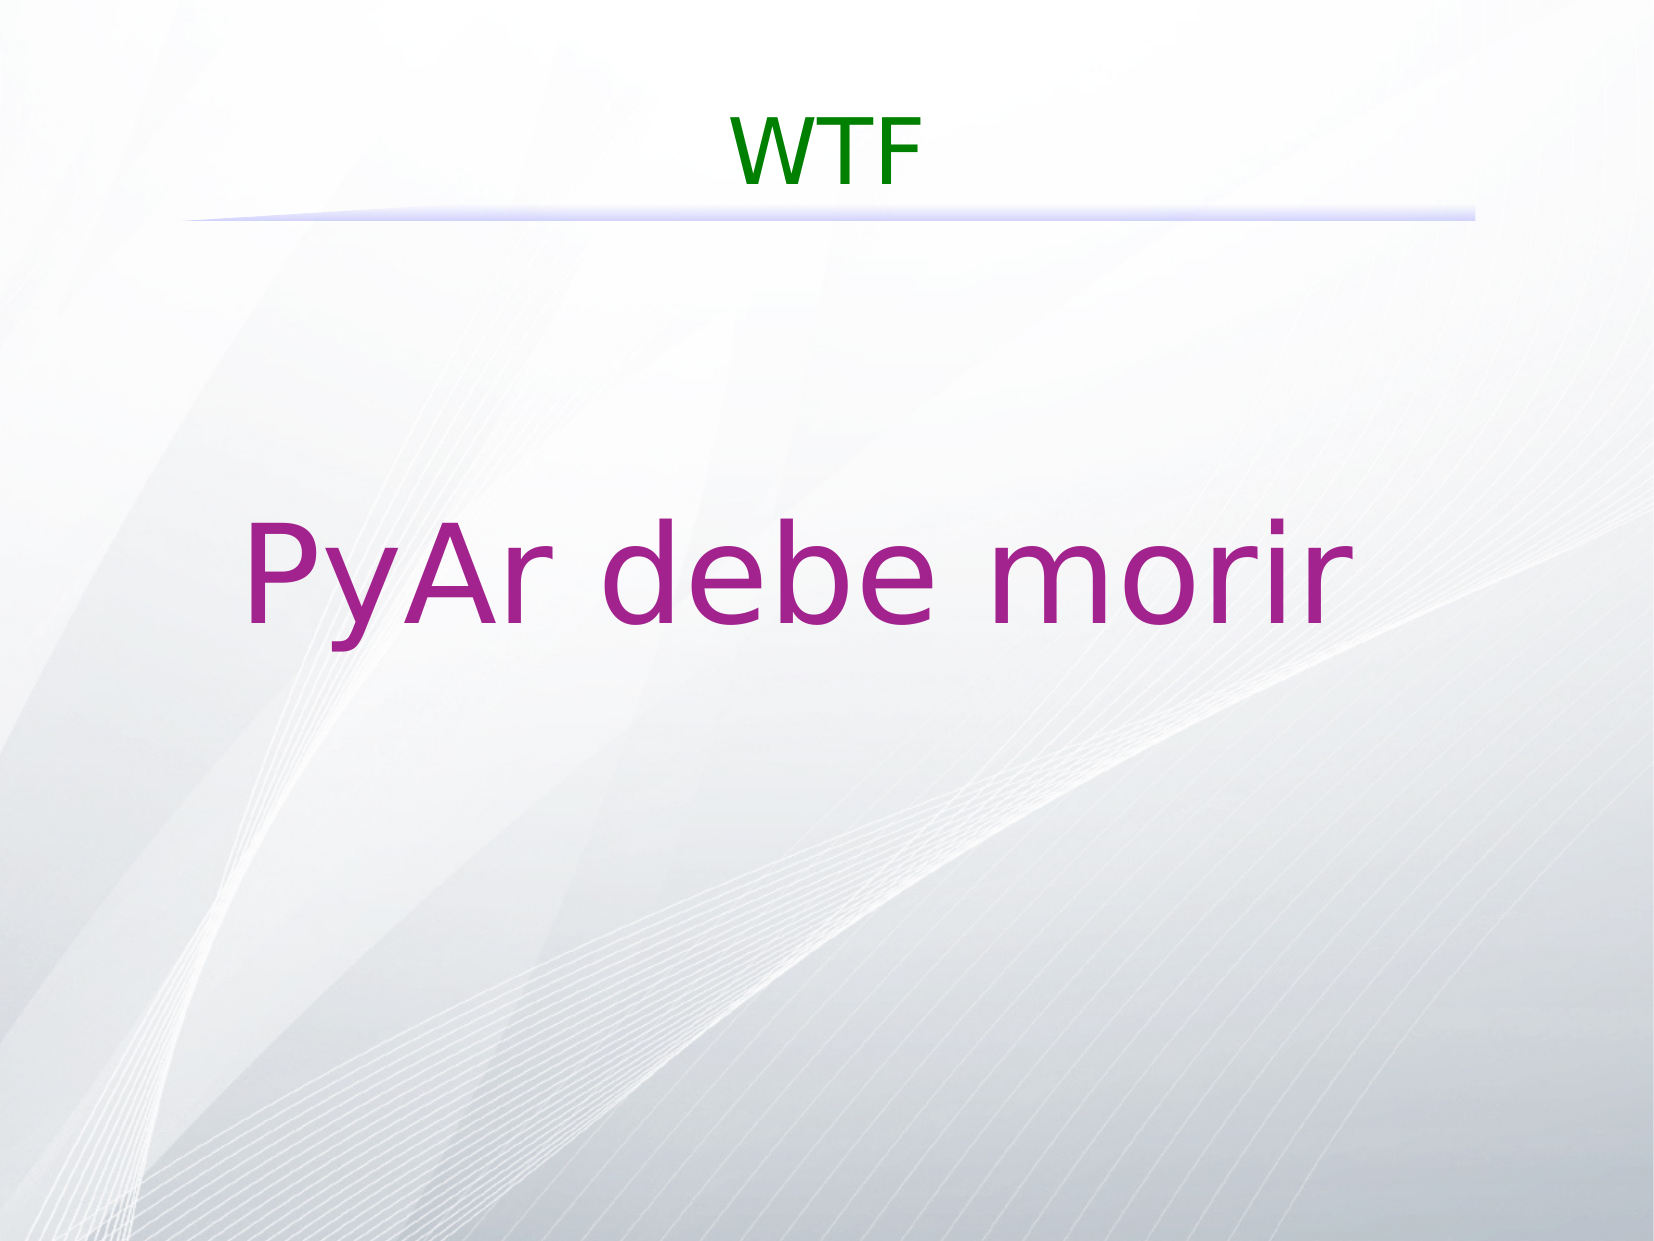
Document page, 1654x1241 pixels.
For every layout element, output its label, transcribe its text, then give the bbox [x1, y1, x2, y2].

list PyAr debe morir [59, 496, 1595, 1182]
picture [0, 0, 1654, 1241]
title WTF [82, 49, 1571, 257]
